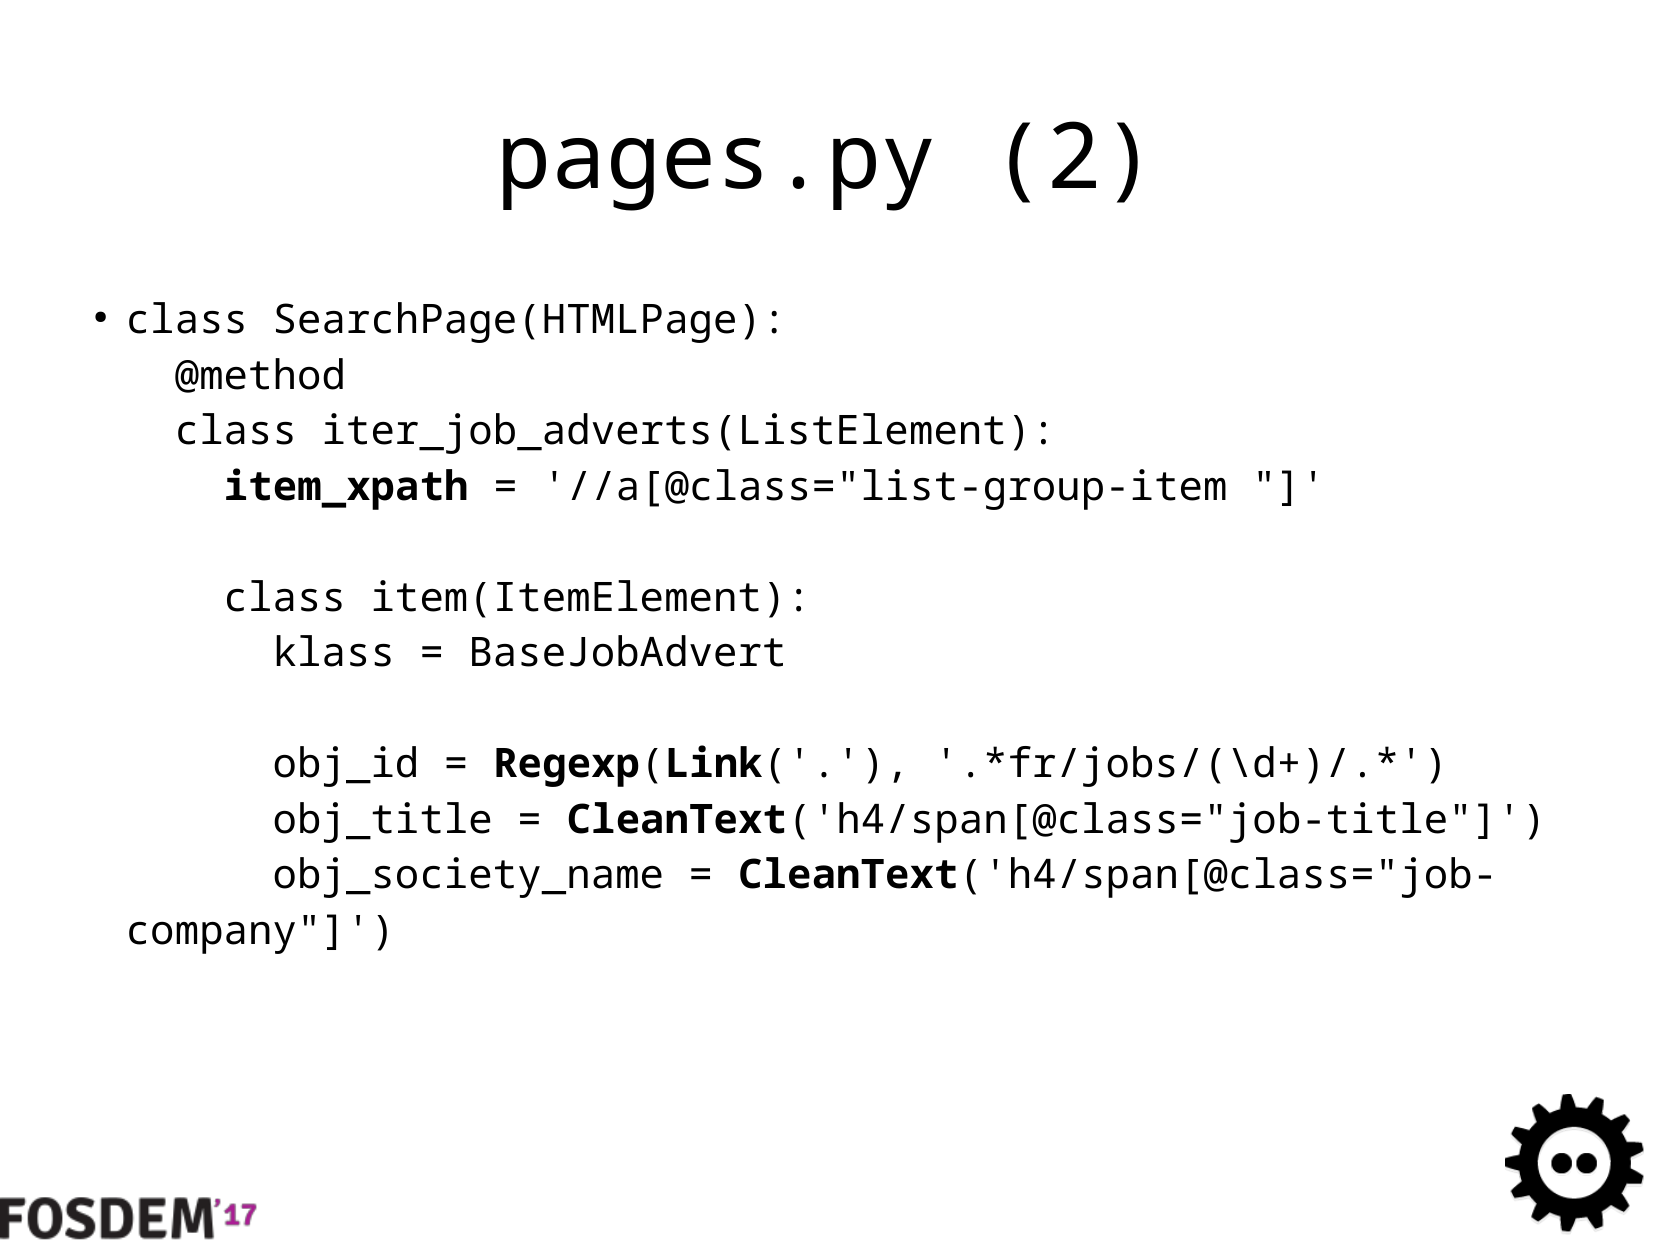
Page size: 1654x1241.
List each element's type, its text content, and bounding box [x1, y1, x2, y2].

list class SearchPage(HTMLPage): @method class iter_job_adverts(ListElement): item_xpath = '//a[@class="list-group-item "]' class item(ItemElement): klass = BaseJobAdvert obj_id = Regexp(Link('.'), '.*fr/jobs/(\d+)/.*') obj_title = CleanText('h4/span[@class="job-title"]') obj_society_name = CleanText('h4/span[@class="job-company"]') [82, 290, 1571, 1010]
picture [0, 1196, 258, 1241]
title pages.py (2) [82, 49, 1571, 257]
picture [1505, 1094, 1648, 1235]
